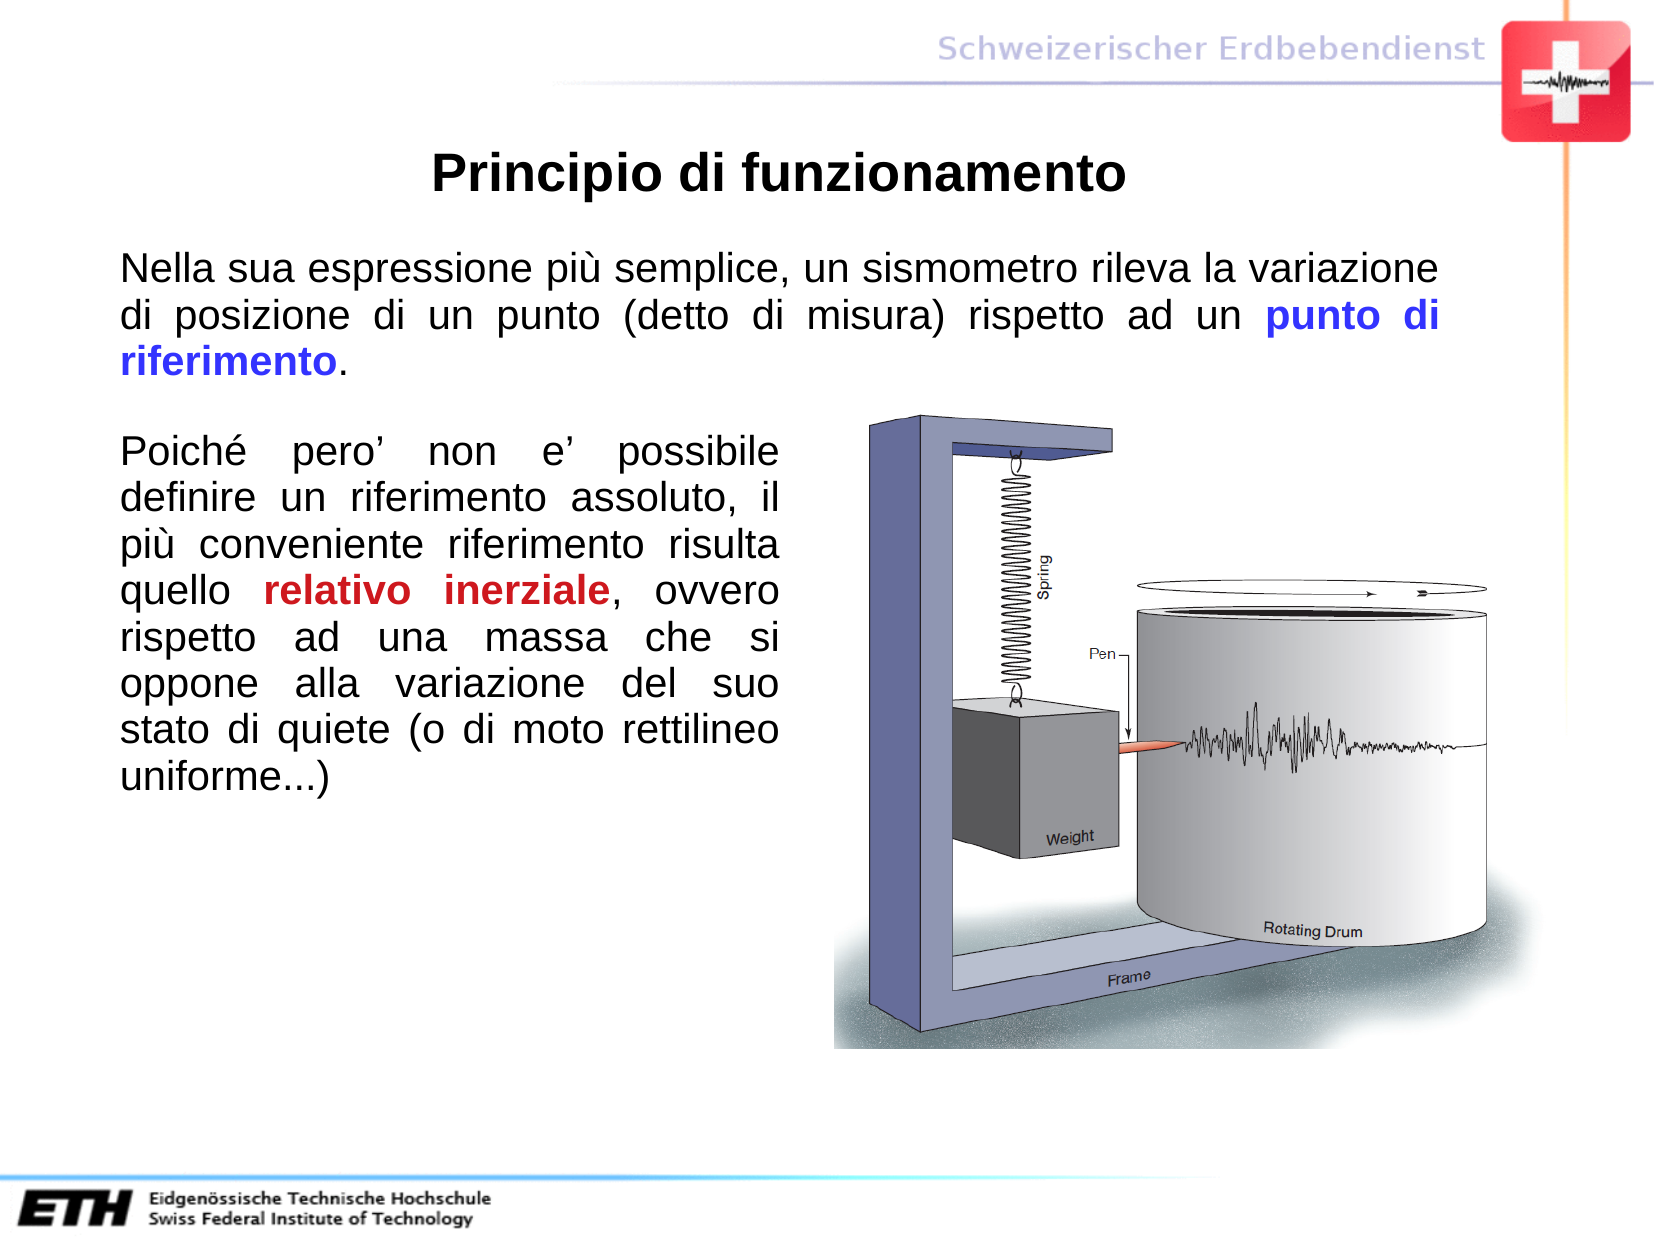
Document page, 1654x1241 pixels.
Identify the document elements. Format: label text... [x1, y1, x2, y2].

text_box Poiché pero’ non e’ possibile definire un riferimento assoluto, il più conveniente riferimento risulta quello relativo inerziale, ovvero rispetto ad una massa che si oppone alla variazione del suo stato di quiete (o di moto rettilineo uniforme...) [105, 420, 796, 807]
text_box Principio di funzionamento Nella sua espressione più semplice, un sismometro rileva la variazione di posizione di un punto (detto di misura) rispetto ad un punto di riferimento. [105, 135, 1456, 392]
picture [0, 0, 1654, 1241]
